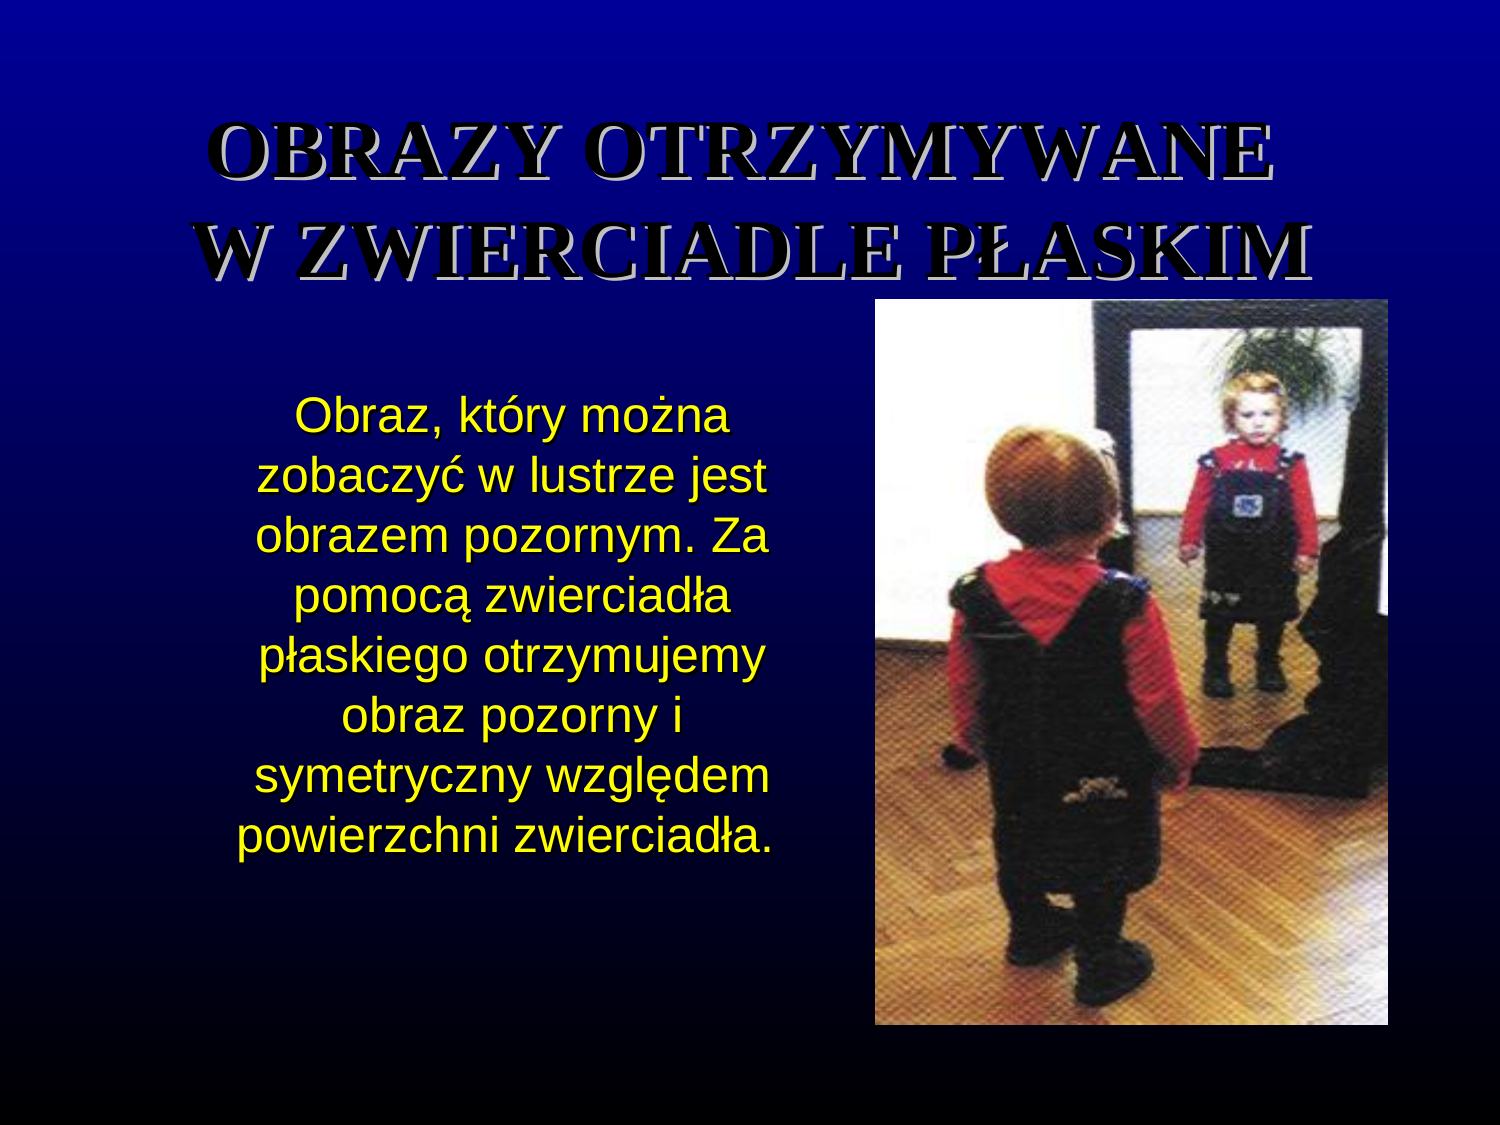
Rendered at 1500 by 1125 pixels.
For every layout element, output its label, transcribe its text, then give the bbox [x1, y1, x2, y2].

text_box OBRAZY OTRZYMYWANE W ZWIERCIADLE PŁASKIM [112, 99, 1388, 288]
text_box Obraz, który można zobaczyć w lustrze jest obrazem pozornym. Za pomocą zwierciadła płaskiego otrzymujemy obraz pozorny i symetryczny względem powierzchni zwierciadła. [212, 374, 813, 871]
picture [875, 299, 1388, 1026]
